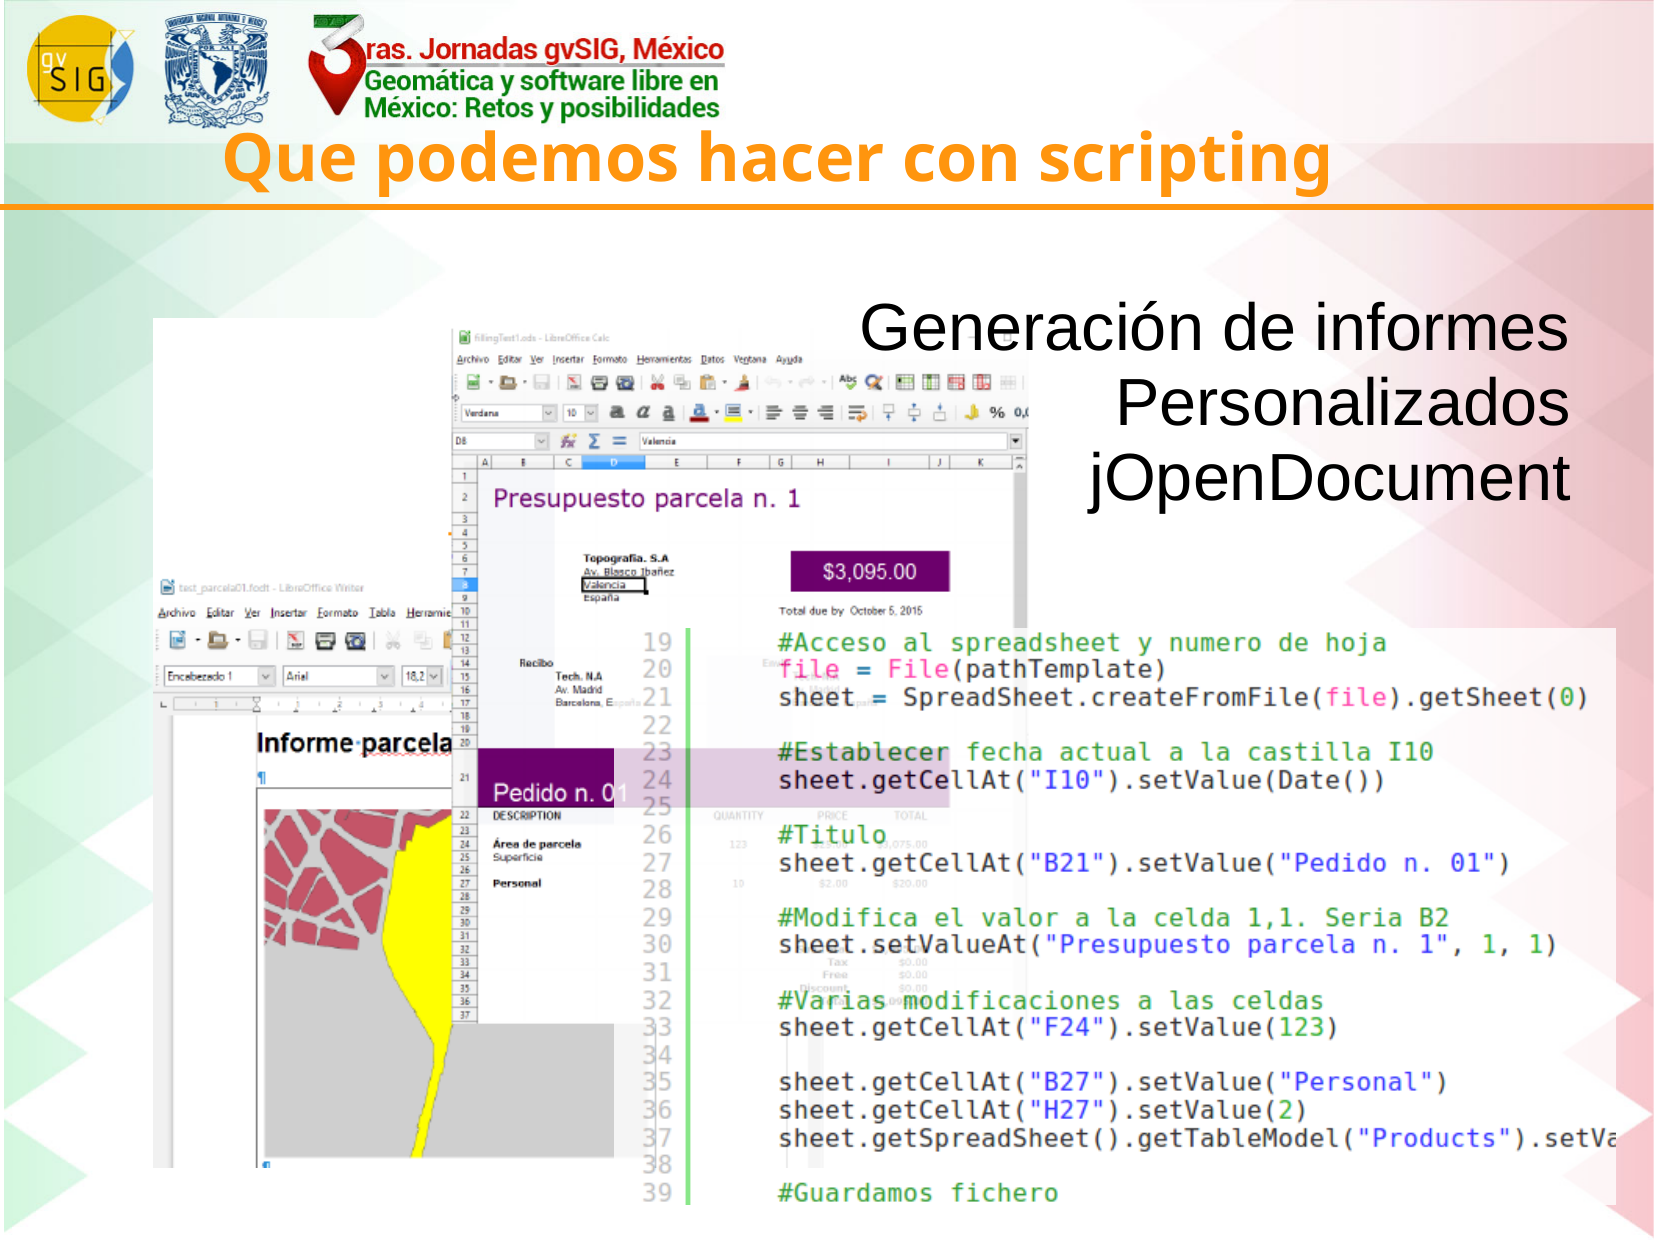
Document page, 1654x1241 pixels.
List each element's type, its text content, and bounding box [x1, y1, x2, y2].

title Que podemos hacer con scripting [0, 0, 1654, 207]
subtitle Generación de informes Personalizados jOpenDocument [82, 290, 1571, 1010]
picture [4, 210, 1654, 1240]
